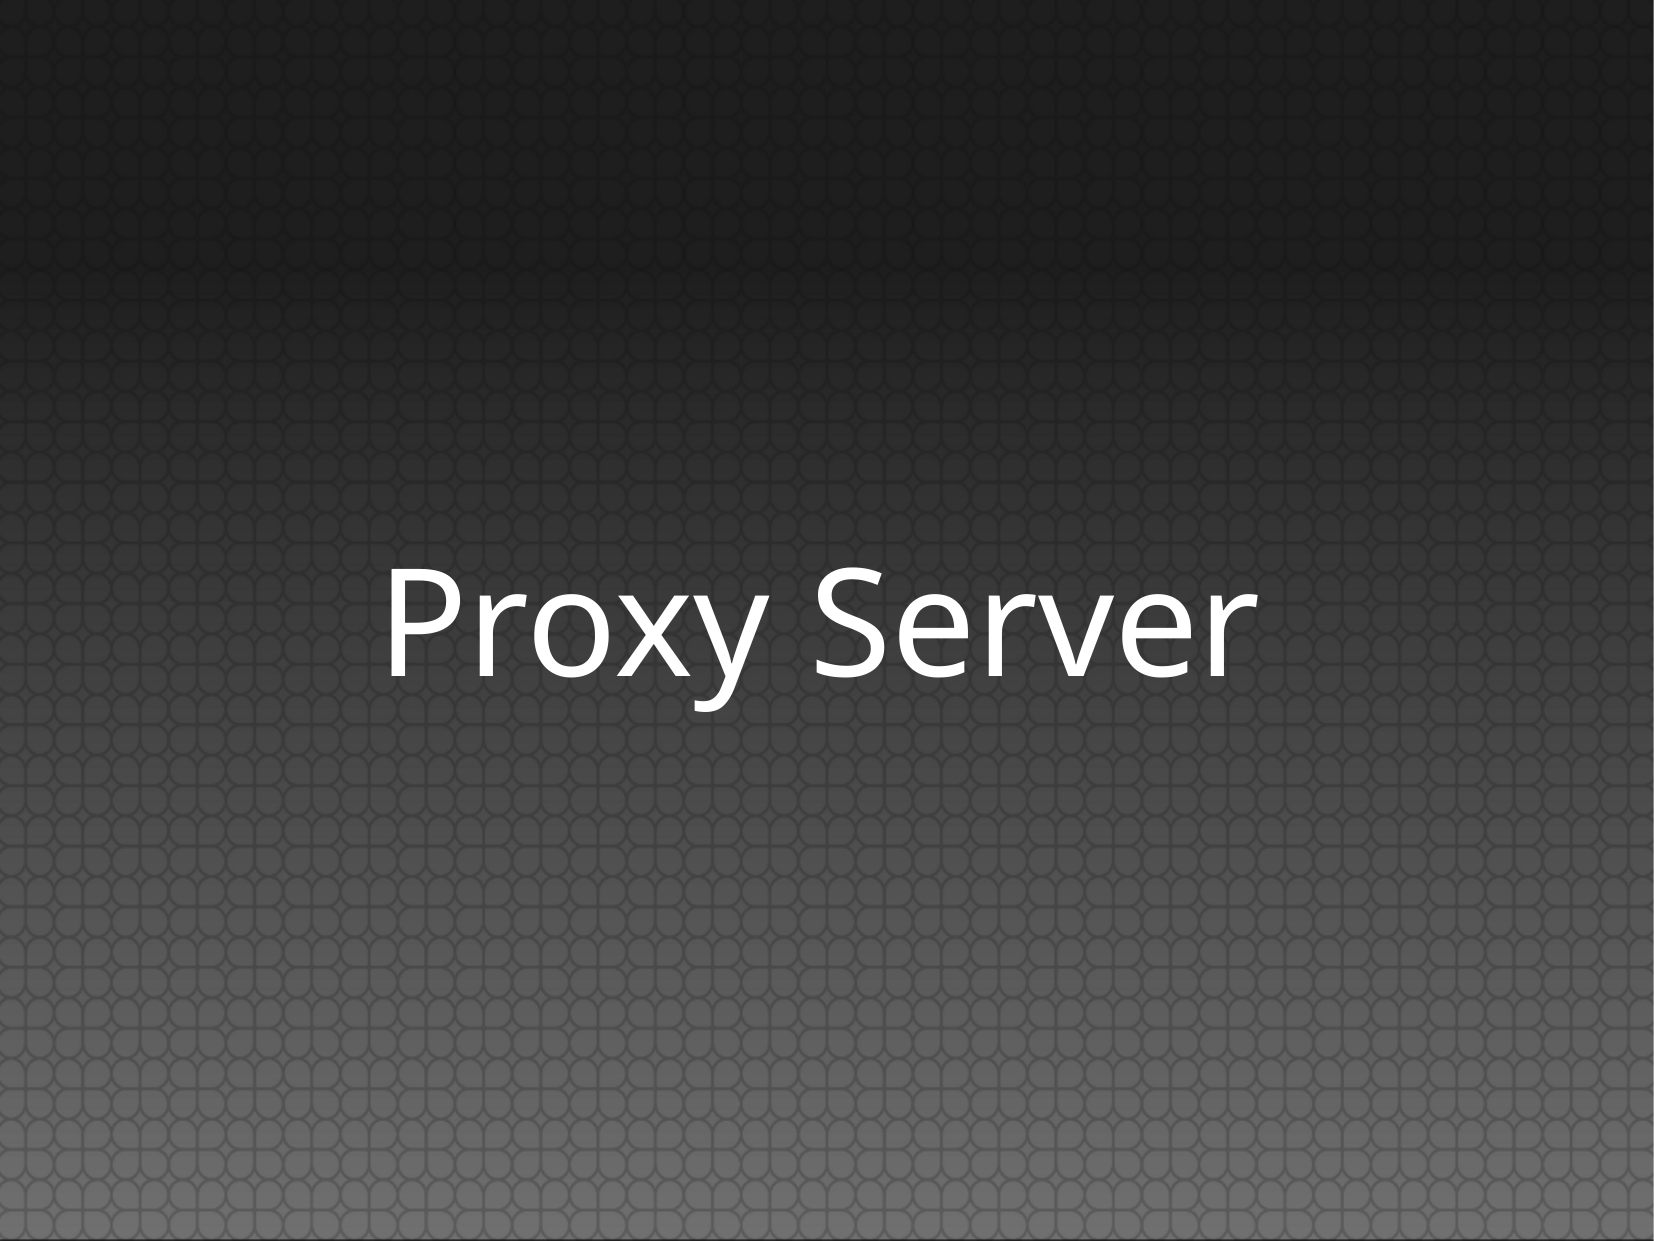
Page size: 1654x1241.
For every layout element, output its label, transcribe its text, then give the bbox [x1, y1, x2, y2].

picture [0, 0, 1654, 1241]
title Proxy Server [75, 525, 1564, 713]
